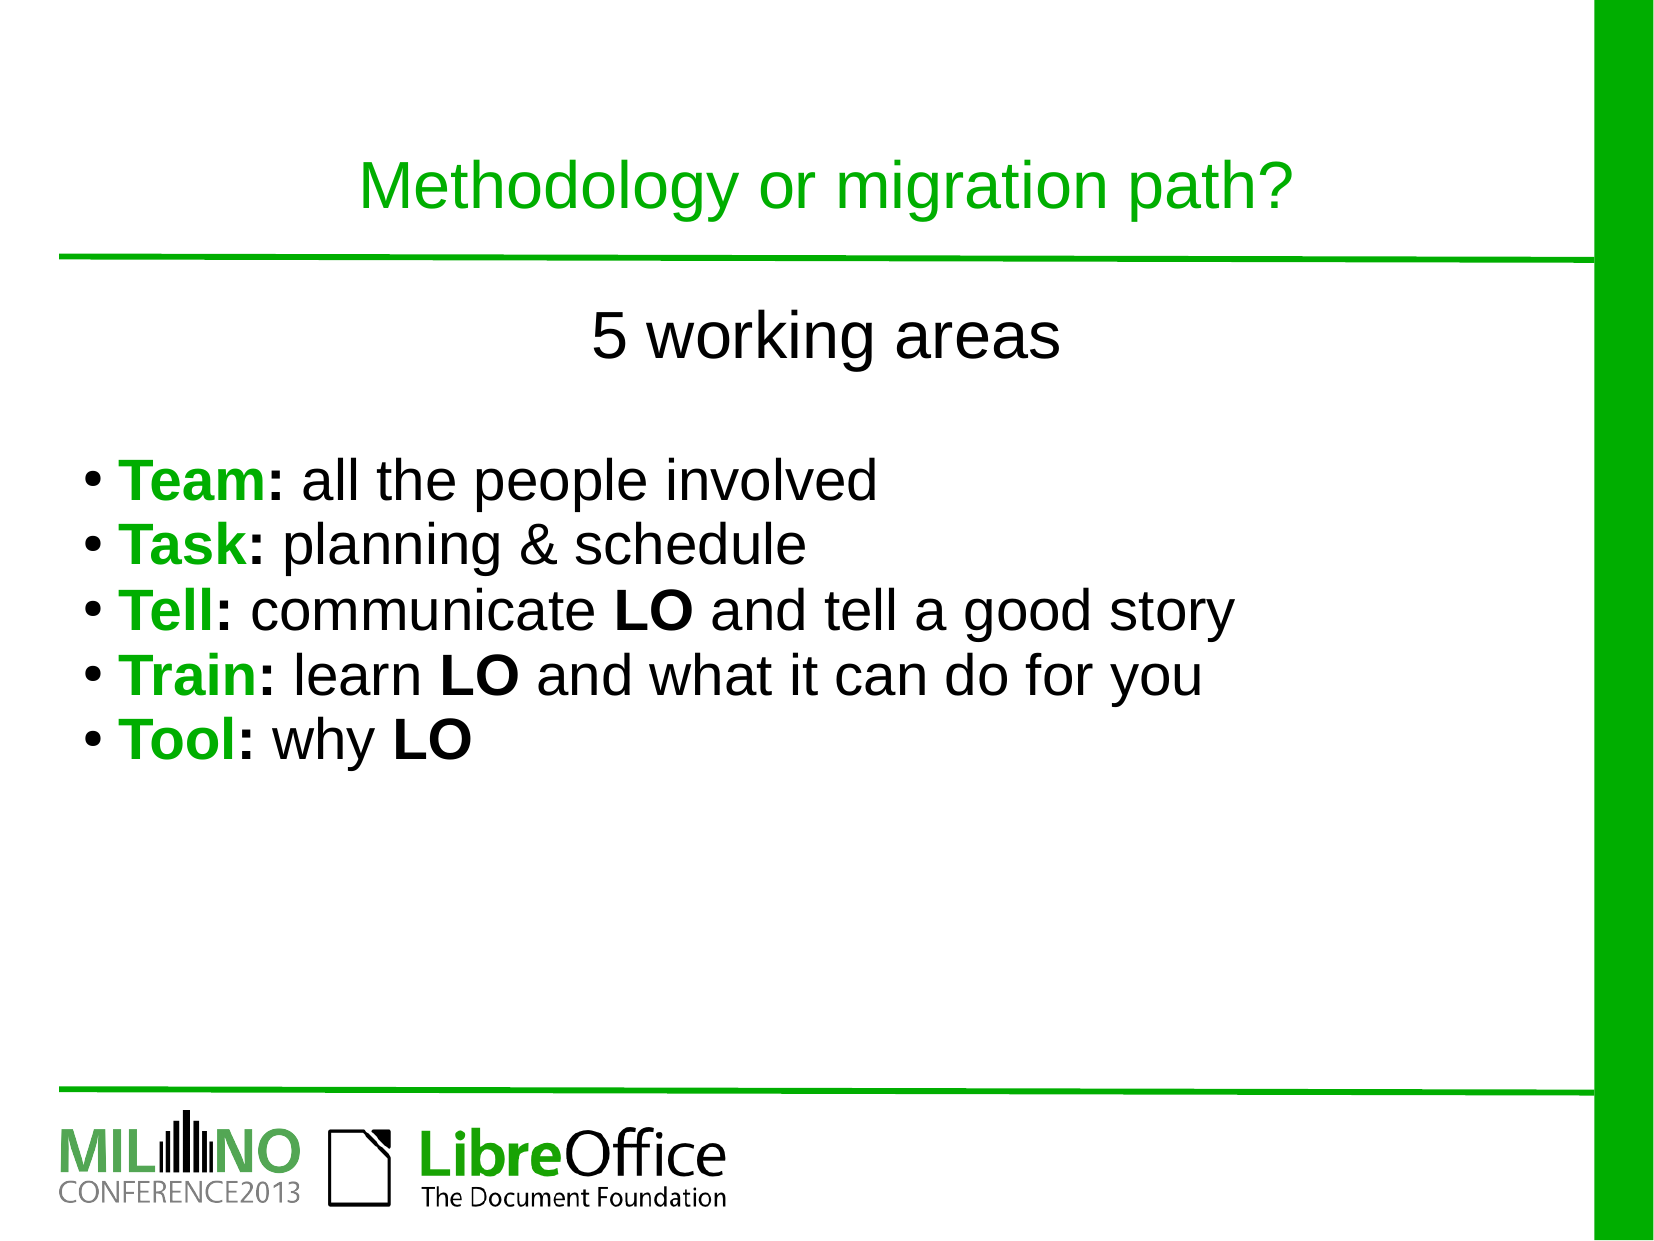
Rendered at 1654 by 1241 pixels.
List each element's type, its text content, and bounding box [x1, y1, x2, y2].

picture [59, 1093, 756, 1241]
subtitle Methodology or migration path? 5 working areas Team: all the people involved Task: planning & schedule Tell: communicate LO and tell a good story Train: learn LO and what it can do for you Tool: why LO [82, 82, 1571, 1033]
